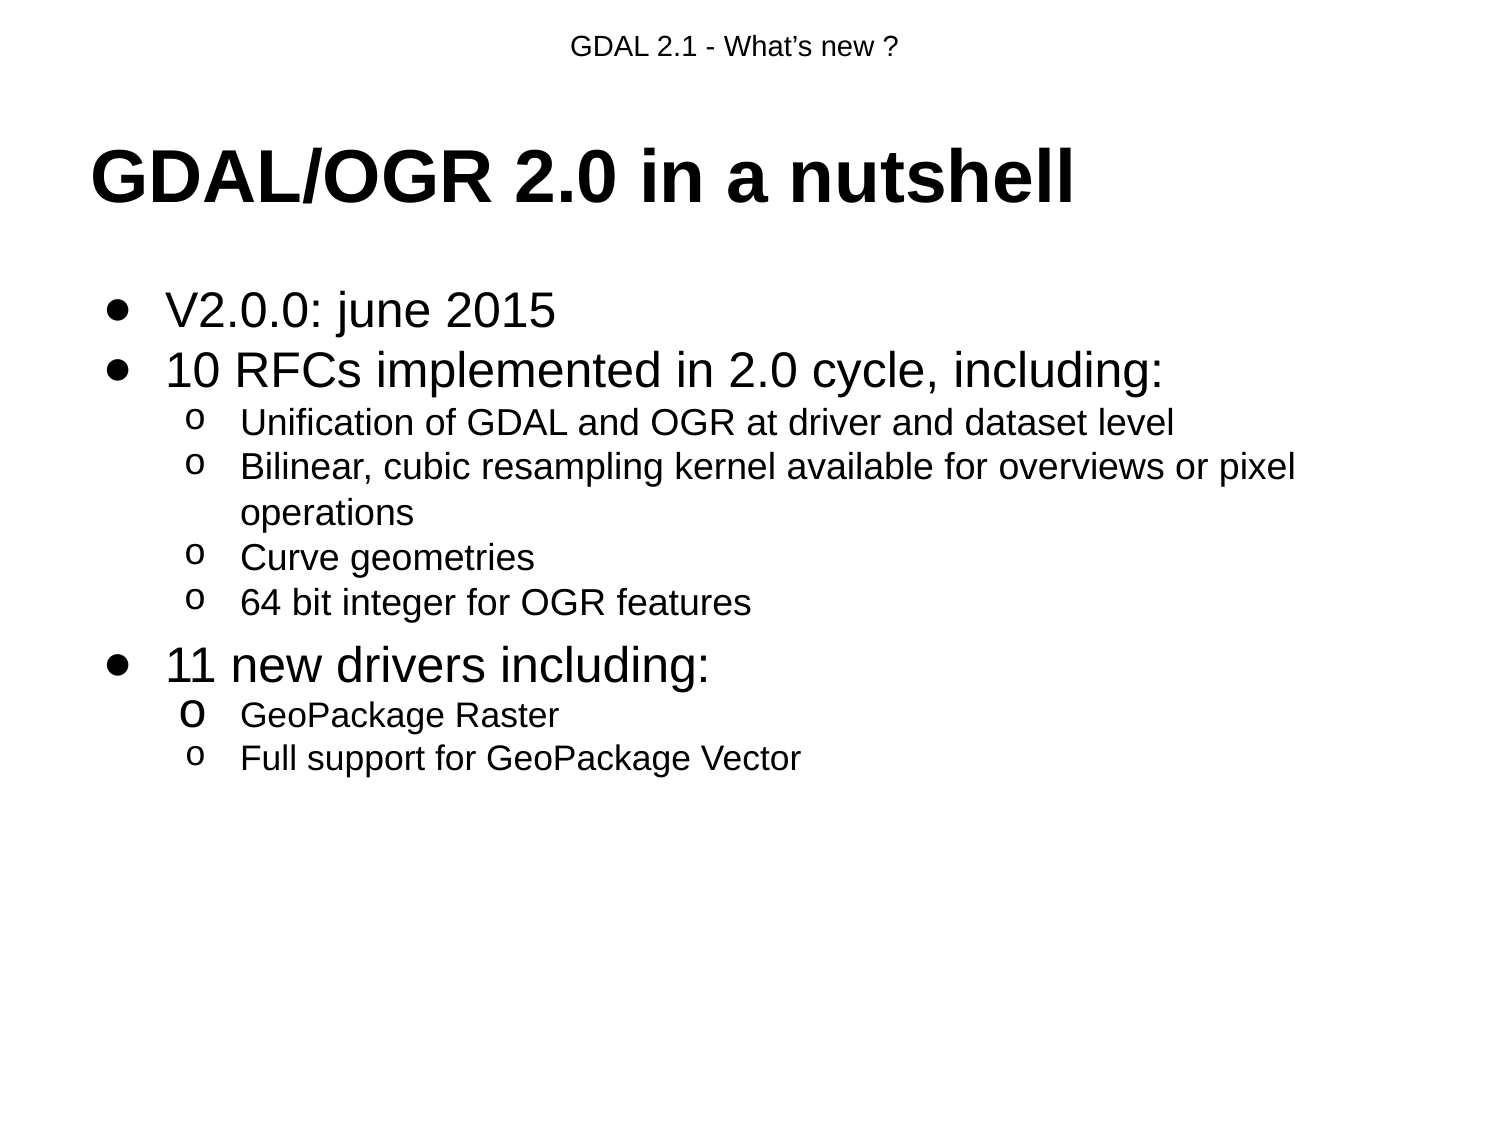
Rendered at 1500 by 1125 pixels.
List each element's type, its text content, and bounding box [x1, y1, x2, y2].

title GDAL/OGR 2.0 in a nutshell [75, 45, 1425, 233]
list V2.0.0: june 2015 10 RFCs implemented in 2.0 cycle, including: Unification of GDAL and OGR at driver and dataset level Bilinear, cubic resampling kernel available for overviews or pixel operations Curve geometries 64 bit integer for OGR features 11 new drivers including: GeoPackage Raster Full support for GeoPackage Vector [75, 262, 1425, 1078]
